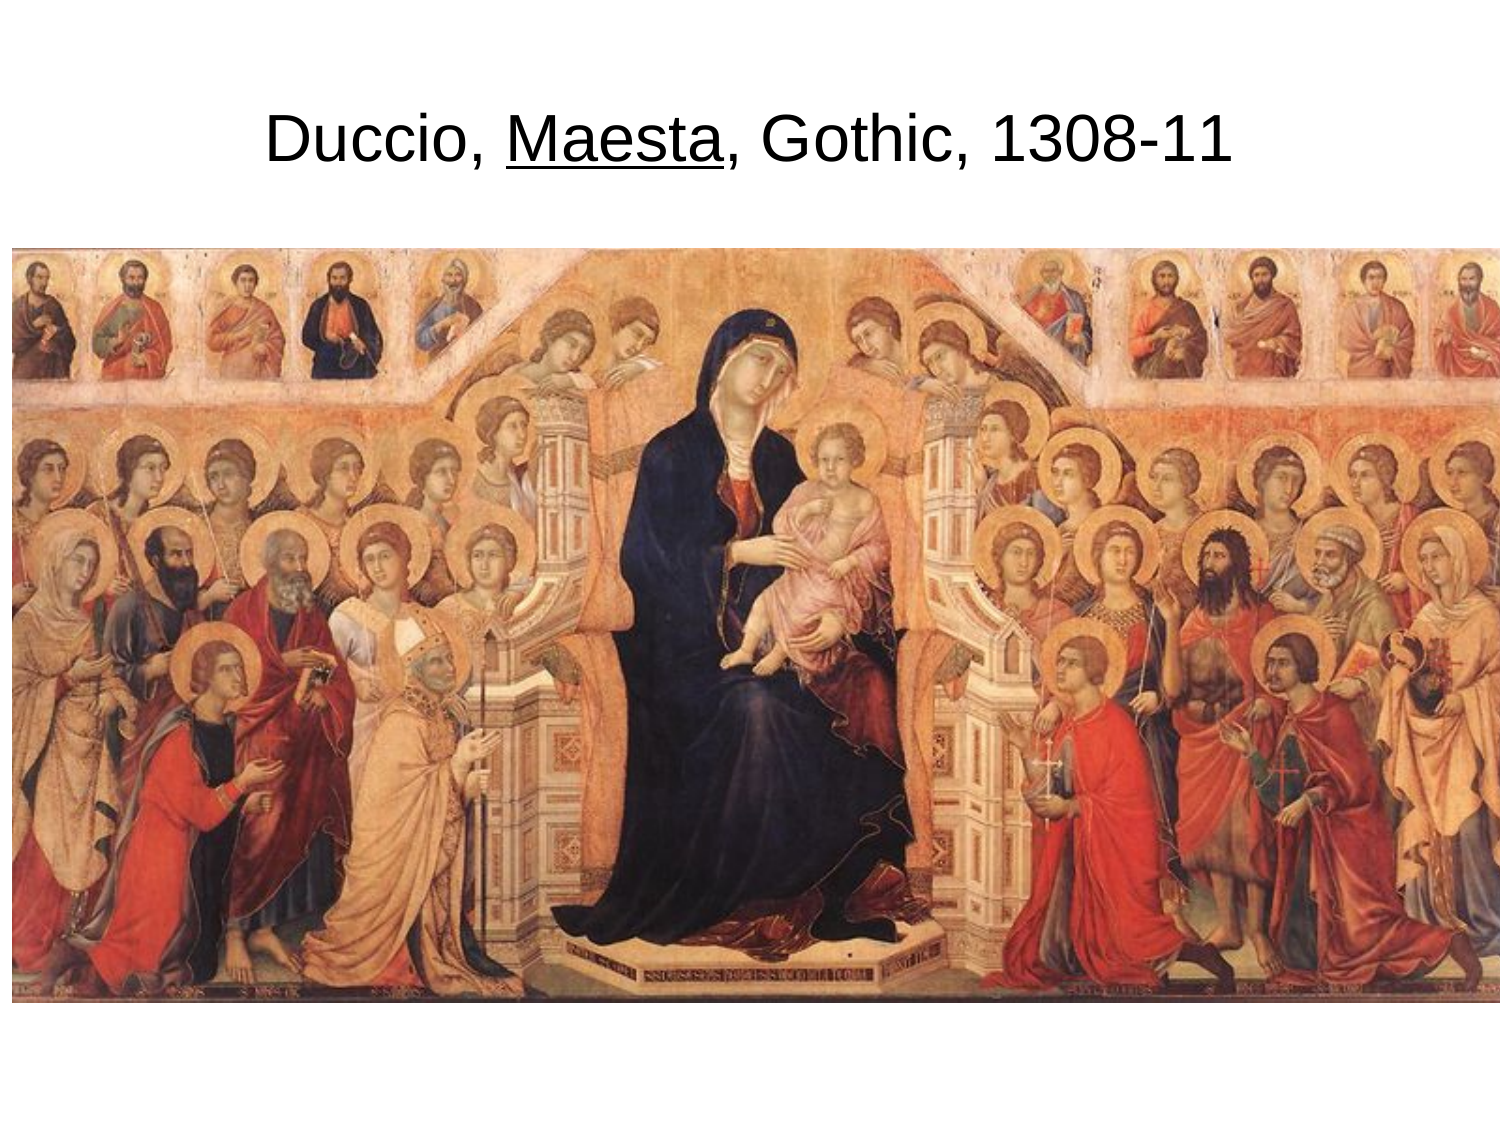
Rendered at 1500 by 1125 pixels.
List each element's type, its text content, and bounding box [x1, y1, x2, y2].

title Duccio, Maesta, Gothic, 1308-11 [75, 45, 1426, 233]
picture [12, 248, 1500, 1003]
